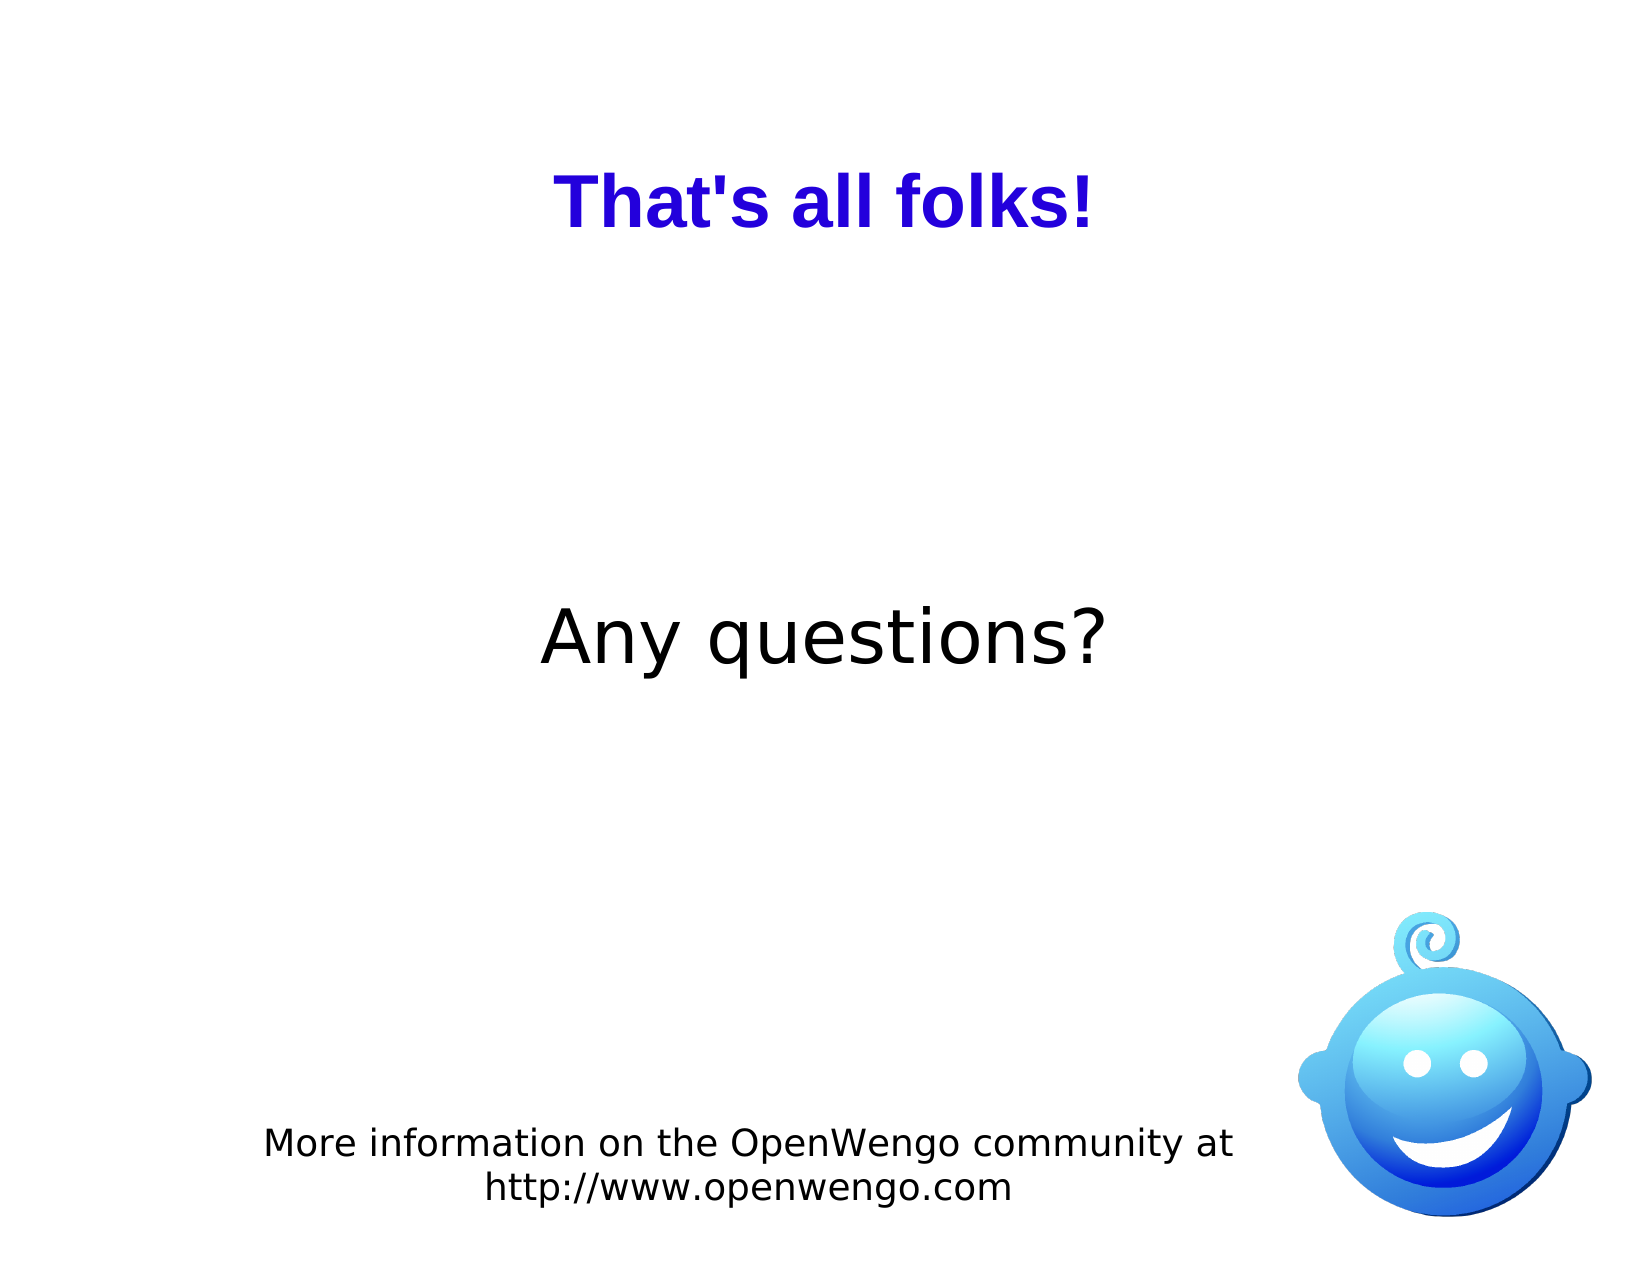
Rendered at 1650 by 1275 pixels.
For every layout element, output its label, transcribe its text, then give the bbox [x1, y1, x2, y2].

text_box More information on the OpenWengo community at http://www.openwengo.com [248, 1114, 1250, 1217]
picture [1298, 911, 1592, 1217]
title That's all folks! [135, 104, 1515, 299]
text_box Any questions? [525, 586, 1125, 689]
